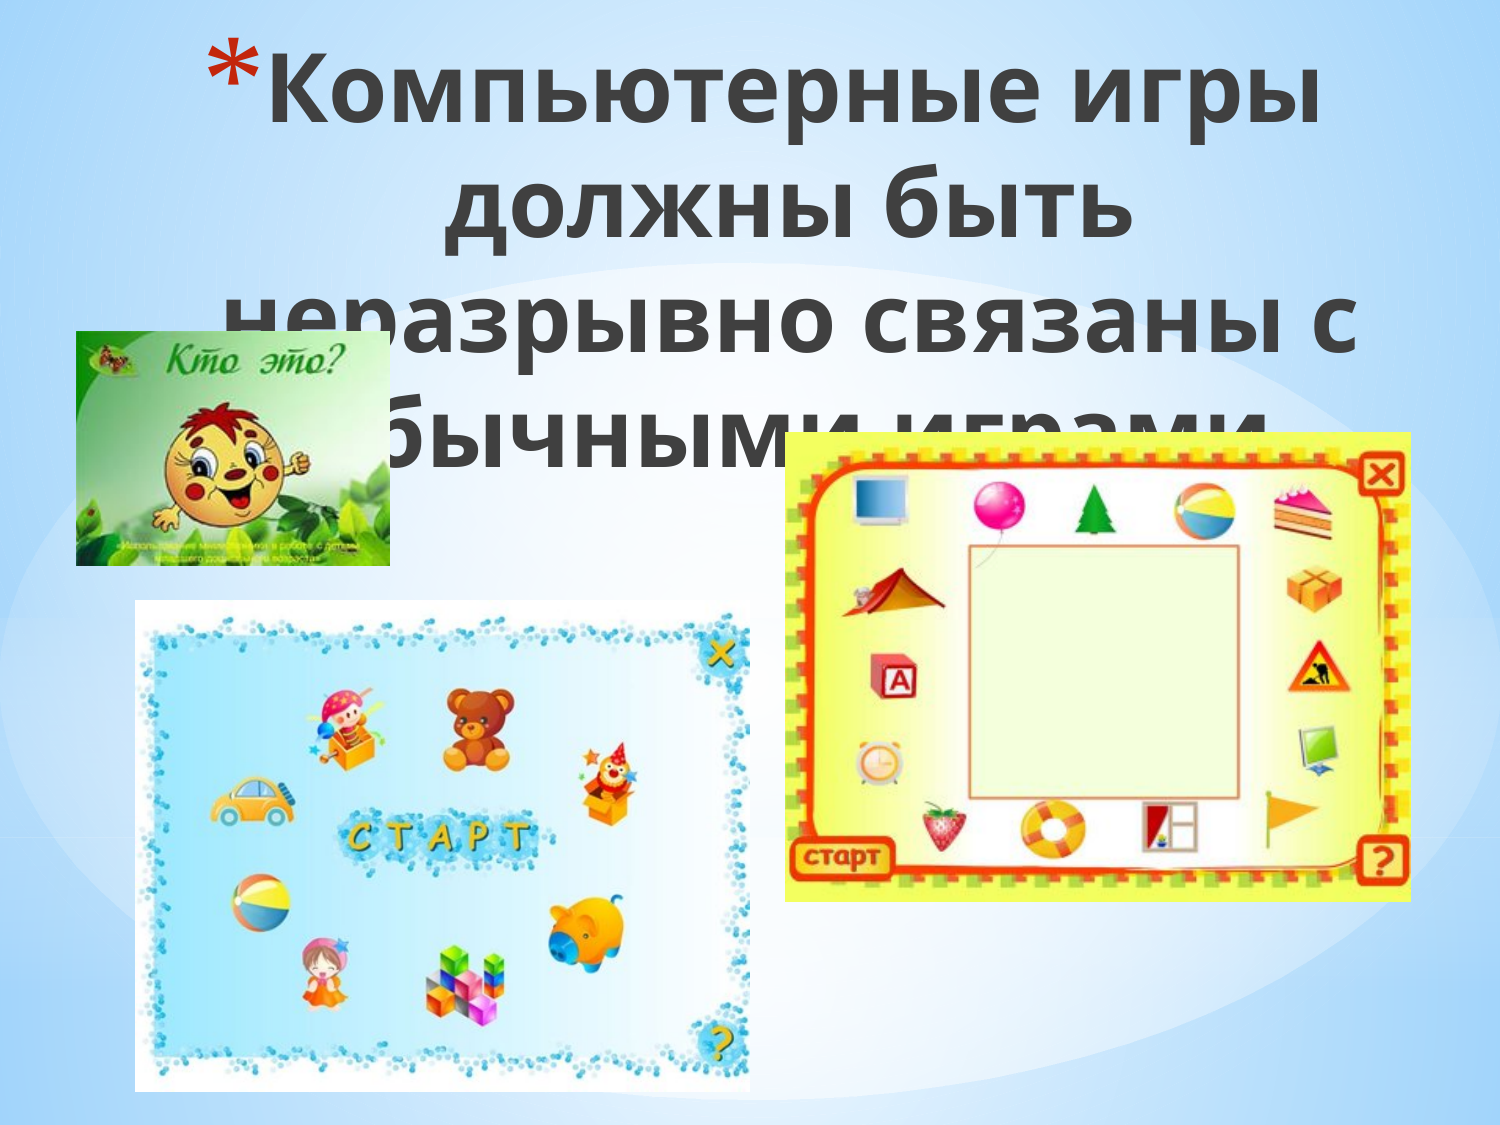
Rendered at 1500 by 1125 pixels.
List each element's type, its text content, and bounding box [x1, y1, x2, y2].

title Компьютерные игры должны быть неразрывно связаны с обычными играми [76, 19, 1452, 347]
picture [135, 600, 750, 1092]
picture [785, 432, 1411, 902]
picture [76, 331, 390, 566]
